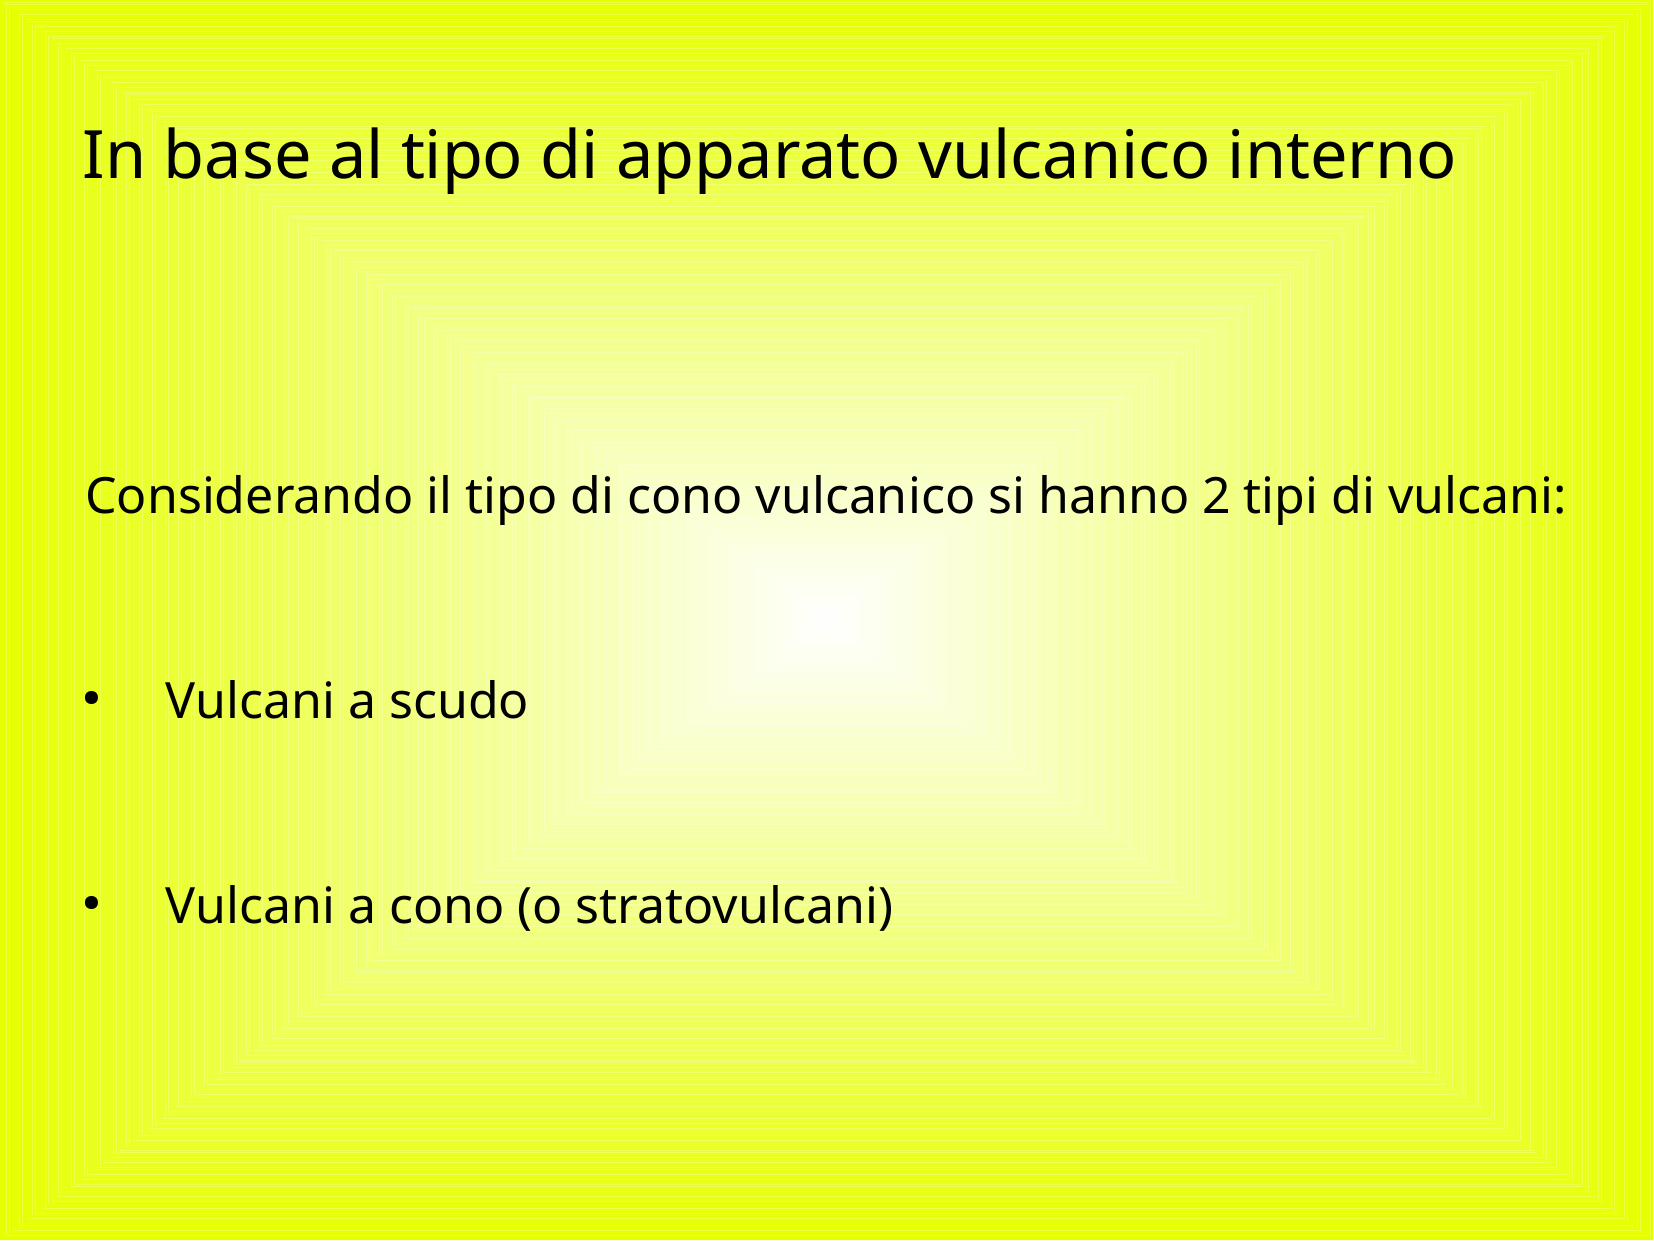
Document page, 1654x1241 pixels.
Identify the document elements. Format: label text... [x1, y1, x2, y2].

title In base al tipo di apparato vulcanico interno [82, 56, 1571, 250]
subtitle Considerando il tipo di cono vulcanico si hanno 2 tipi di vulcani: Vulcani a scudo Vulcani a cono (o stratovulcani) [82, 297, 1571, 1102]
